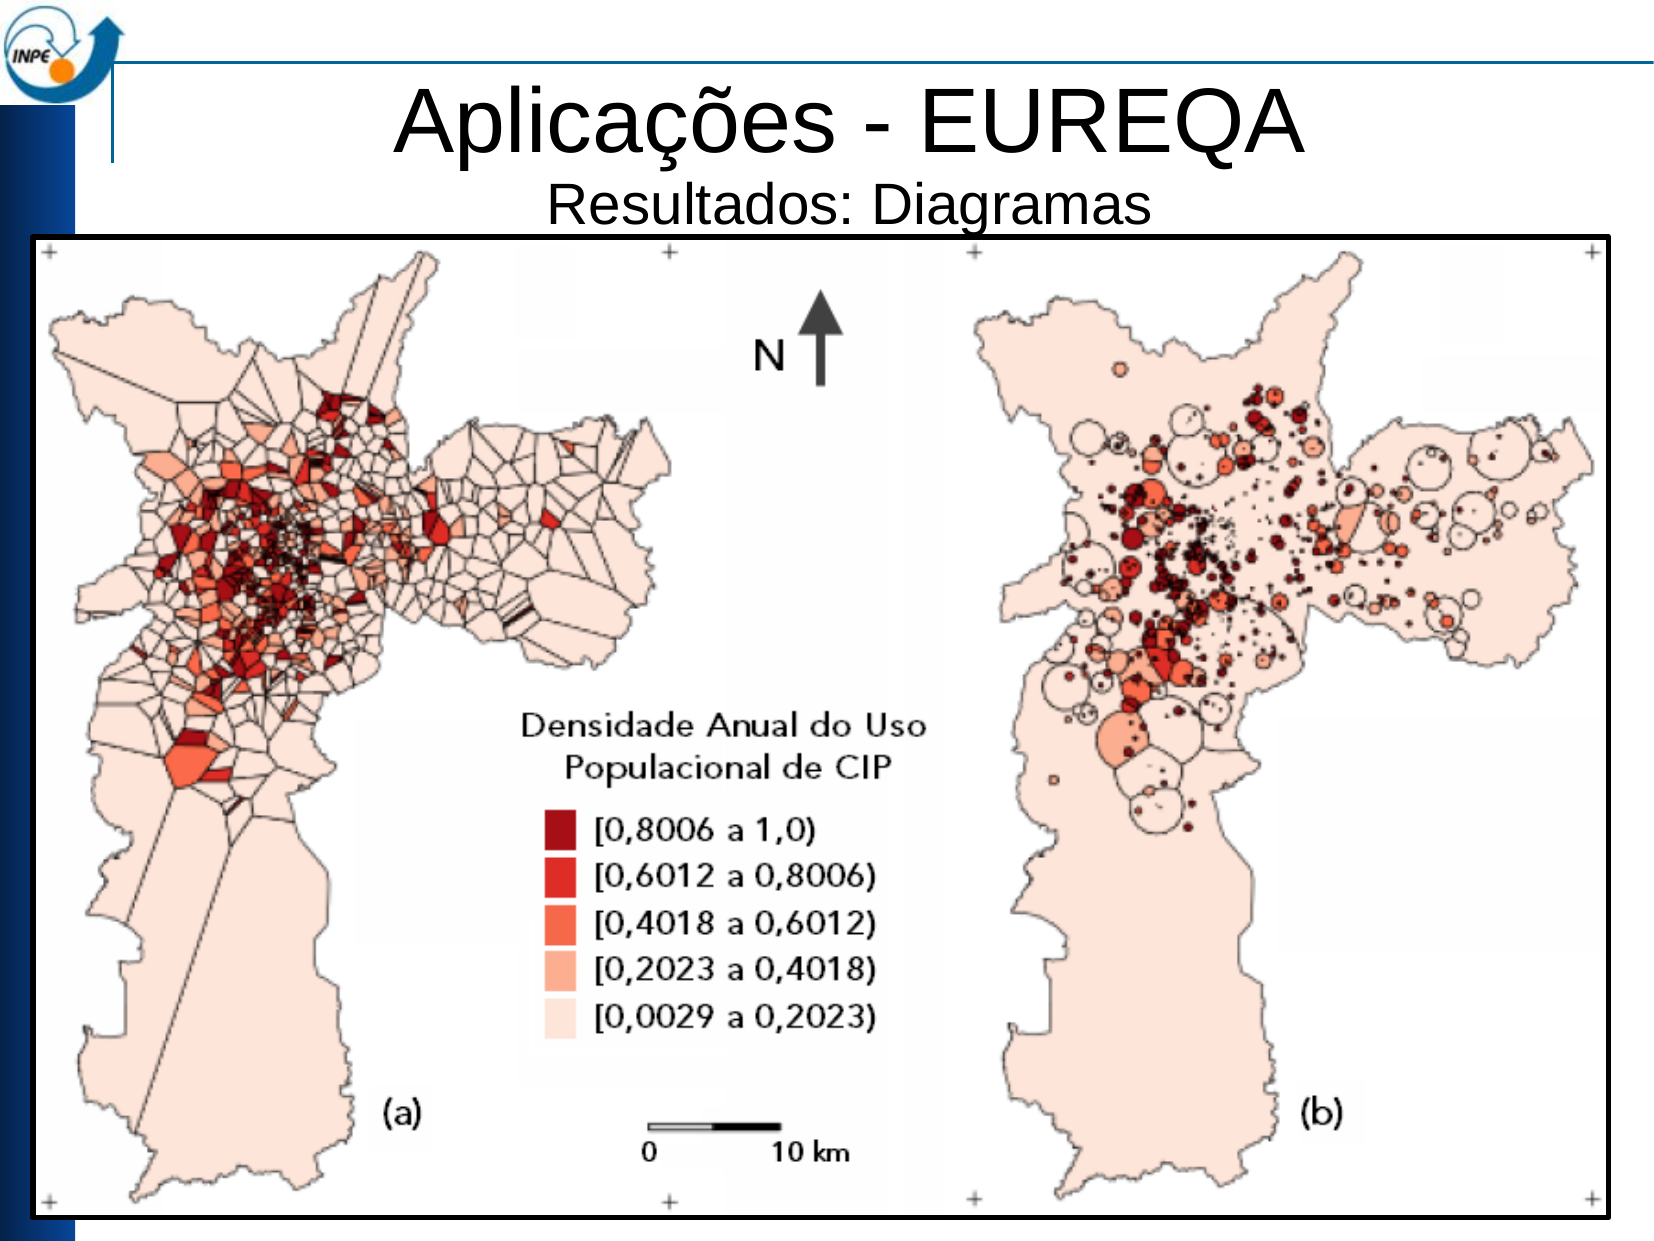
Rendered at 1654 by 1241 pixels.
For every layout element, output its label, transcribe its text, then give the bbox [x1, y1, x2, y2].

picture [36, 239, 1606, 1215]
title Aplicações - EUREQA Resultados: Diagramas [82, 49, 1619, 257]
picture [0, 0, 126, 105]
